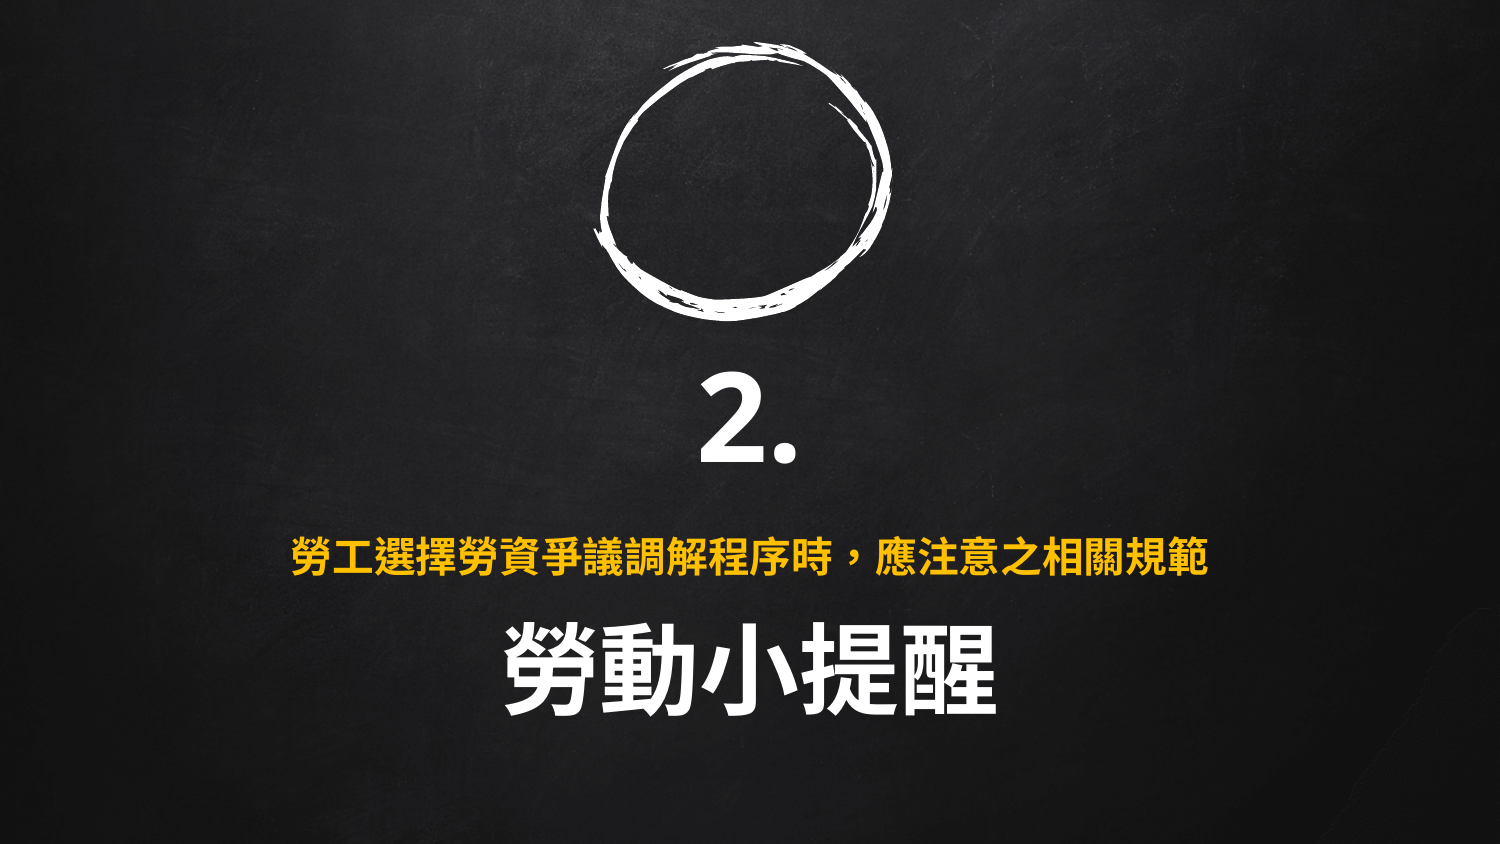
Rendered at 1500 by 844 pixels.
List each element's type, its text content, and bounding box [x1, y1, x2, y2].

text_box [593, 41, 893, 322]
subtitle 勞工選擇勞資爭議調解程序時，應注意之相關規範 [112, 515, 1388, 645]
title 2. 勞動小提醒 [112, 322, 1388, 513]
